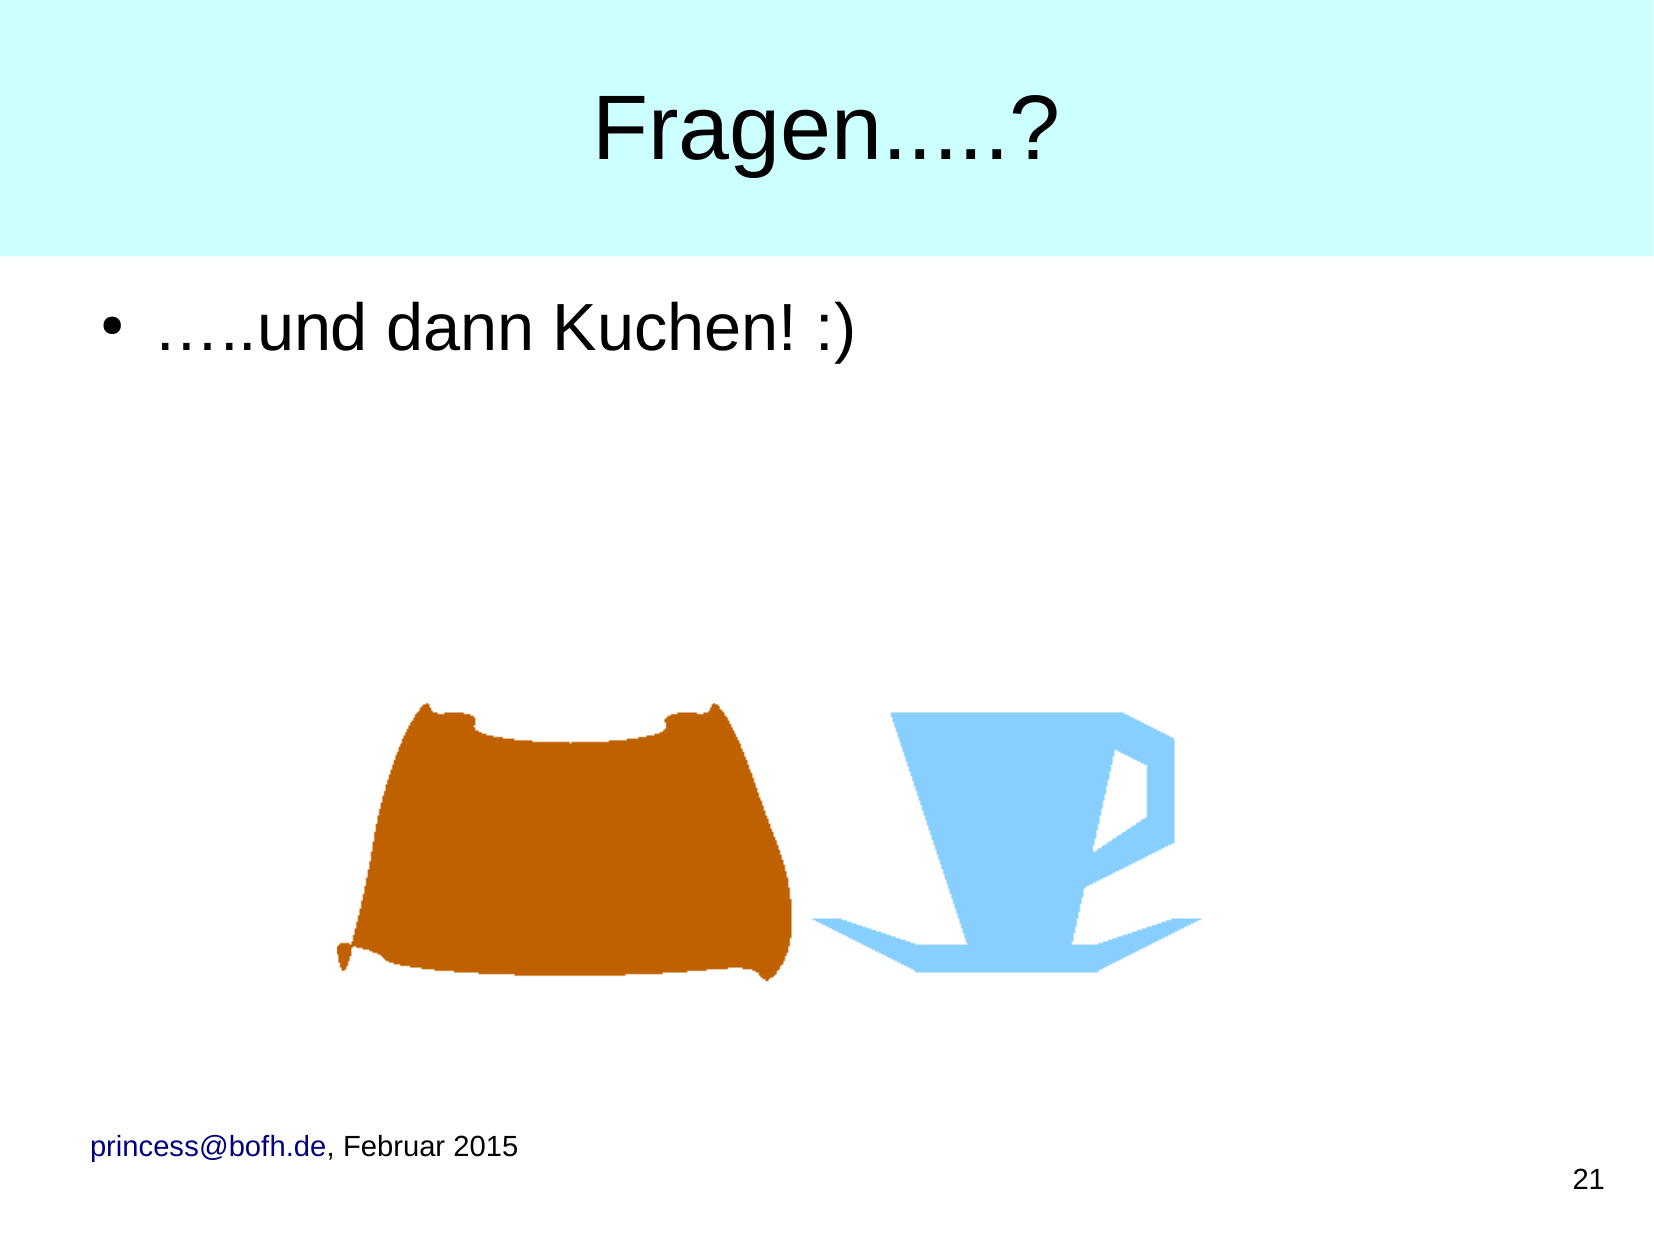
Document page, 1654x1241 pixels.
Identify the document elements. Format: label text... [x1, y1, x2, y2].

list …..und dann Kuchen! :) [82, 290, 1571, 634]
title Fragen.....? [0, 0, 1654, 257]
picture [337, 703, 1201, 981]
